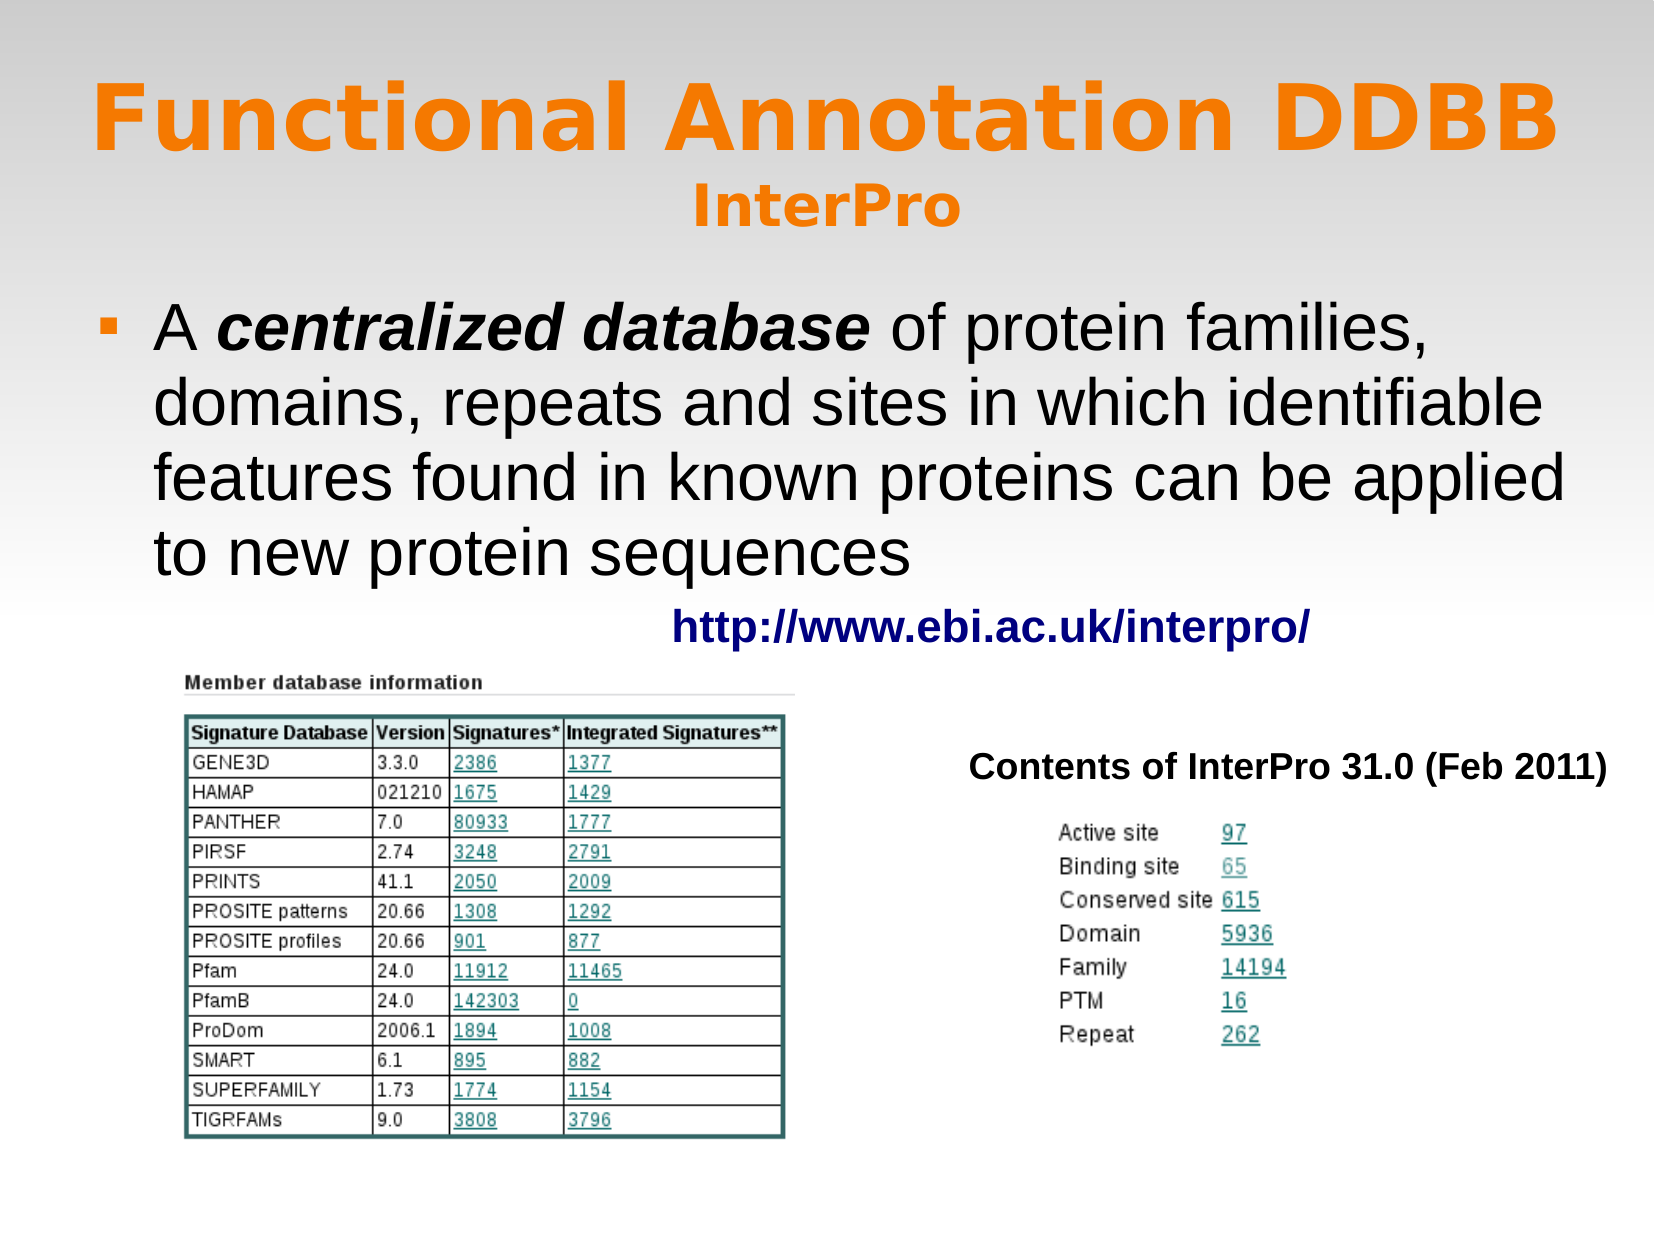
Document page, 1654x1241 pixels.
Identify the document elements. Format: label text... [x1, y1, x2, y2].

text_box http://www.ebi.ac.uk/interpro/ [656, 638, 1445, 715]
picture [1050, 815, 1328, 1051]
text_box Contents of InterPro 31.0 (Feb 2011) [953, 738, 1620, 802]
title Functional Annotation DDBB InterPro [82, 49, 1571, 257]
picture [175, 666, 795, 1147]
list A centralized database of protein families, domains, repeats and sites in which identifiable features found in known proteins can be applied to new protein sequences [82, 290, 1571, 638]
